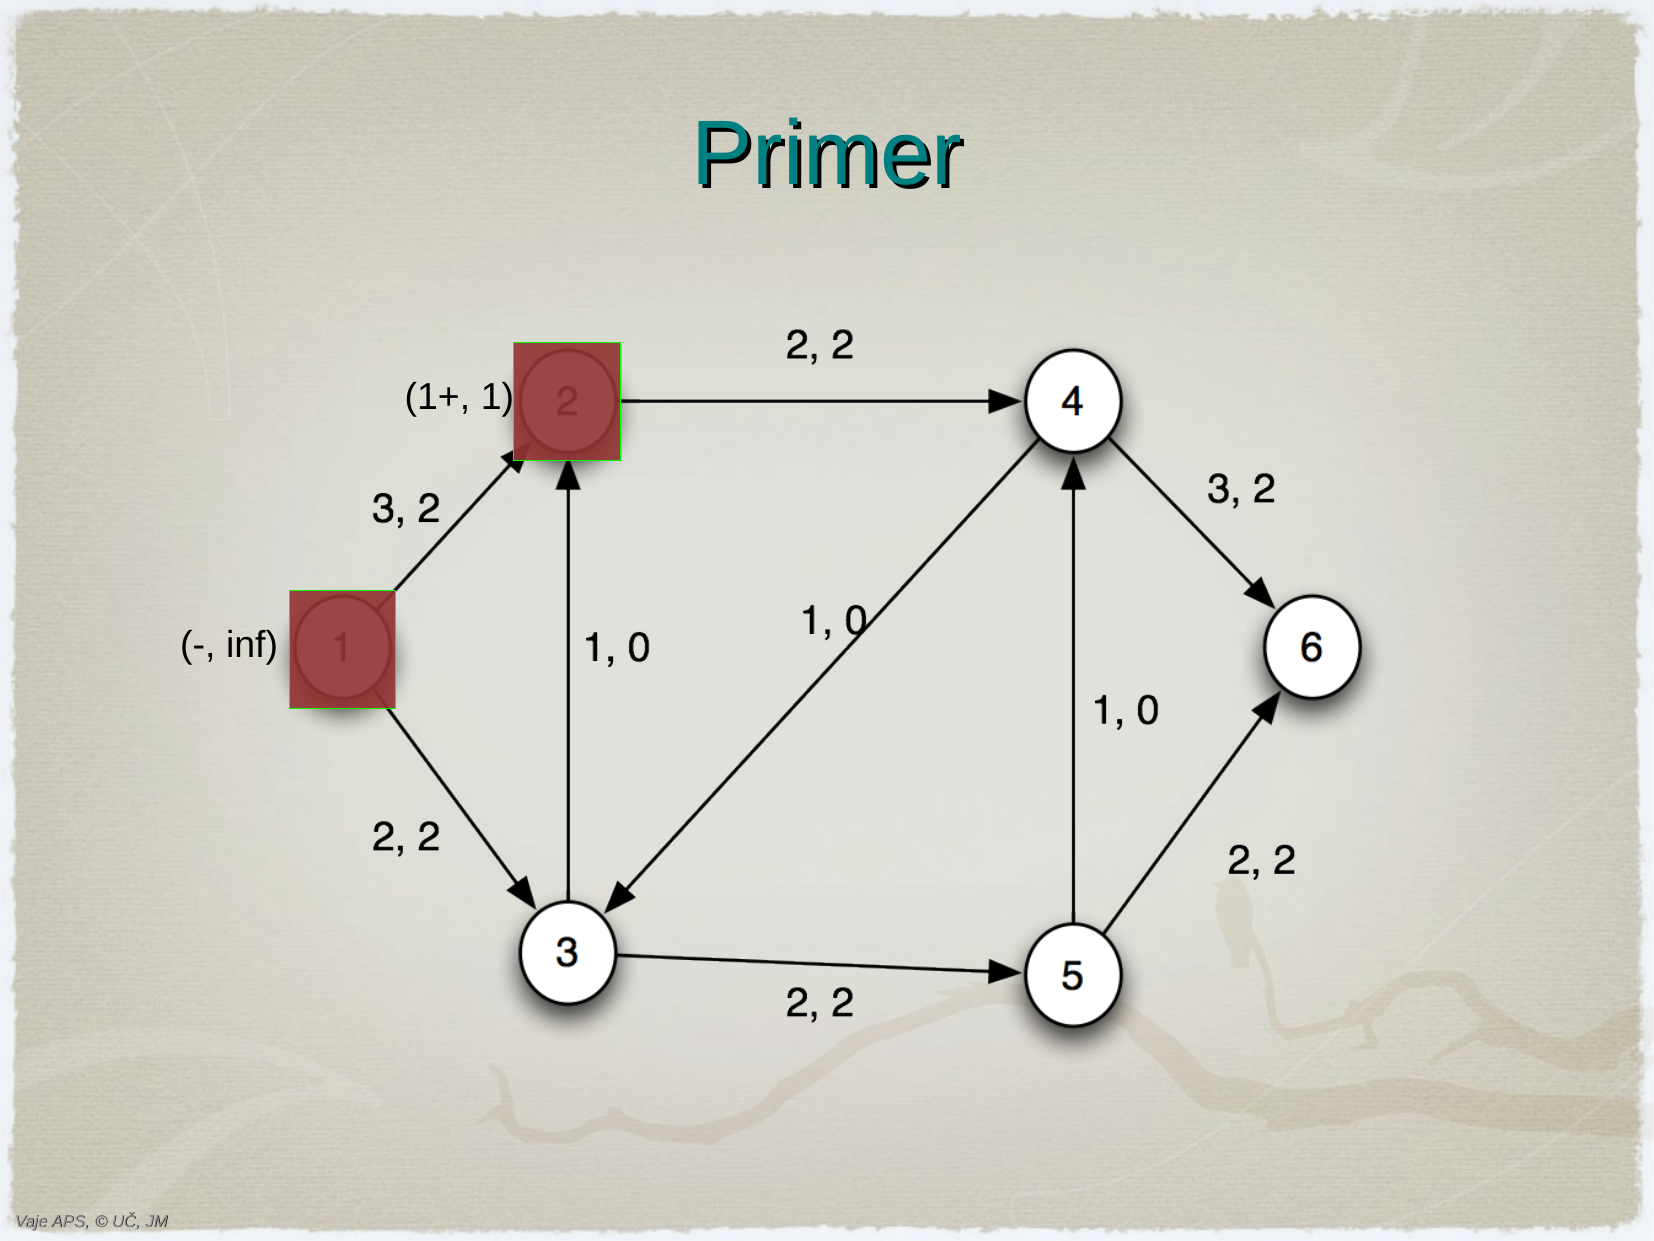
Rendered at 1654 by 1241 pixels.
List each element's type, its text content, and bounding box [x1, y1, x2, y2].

text_box (1+, 1) [389, 368, 513, 426]
text_box [289, 590, 396, 709]
text_box [513, 342, 621, 461]
picture [0, 0, 1654, 1241]
title Primer [82, 49, 1571, 257]
text_box (-, inf) [165, 616, 289, 674]
